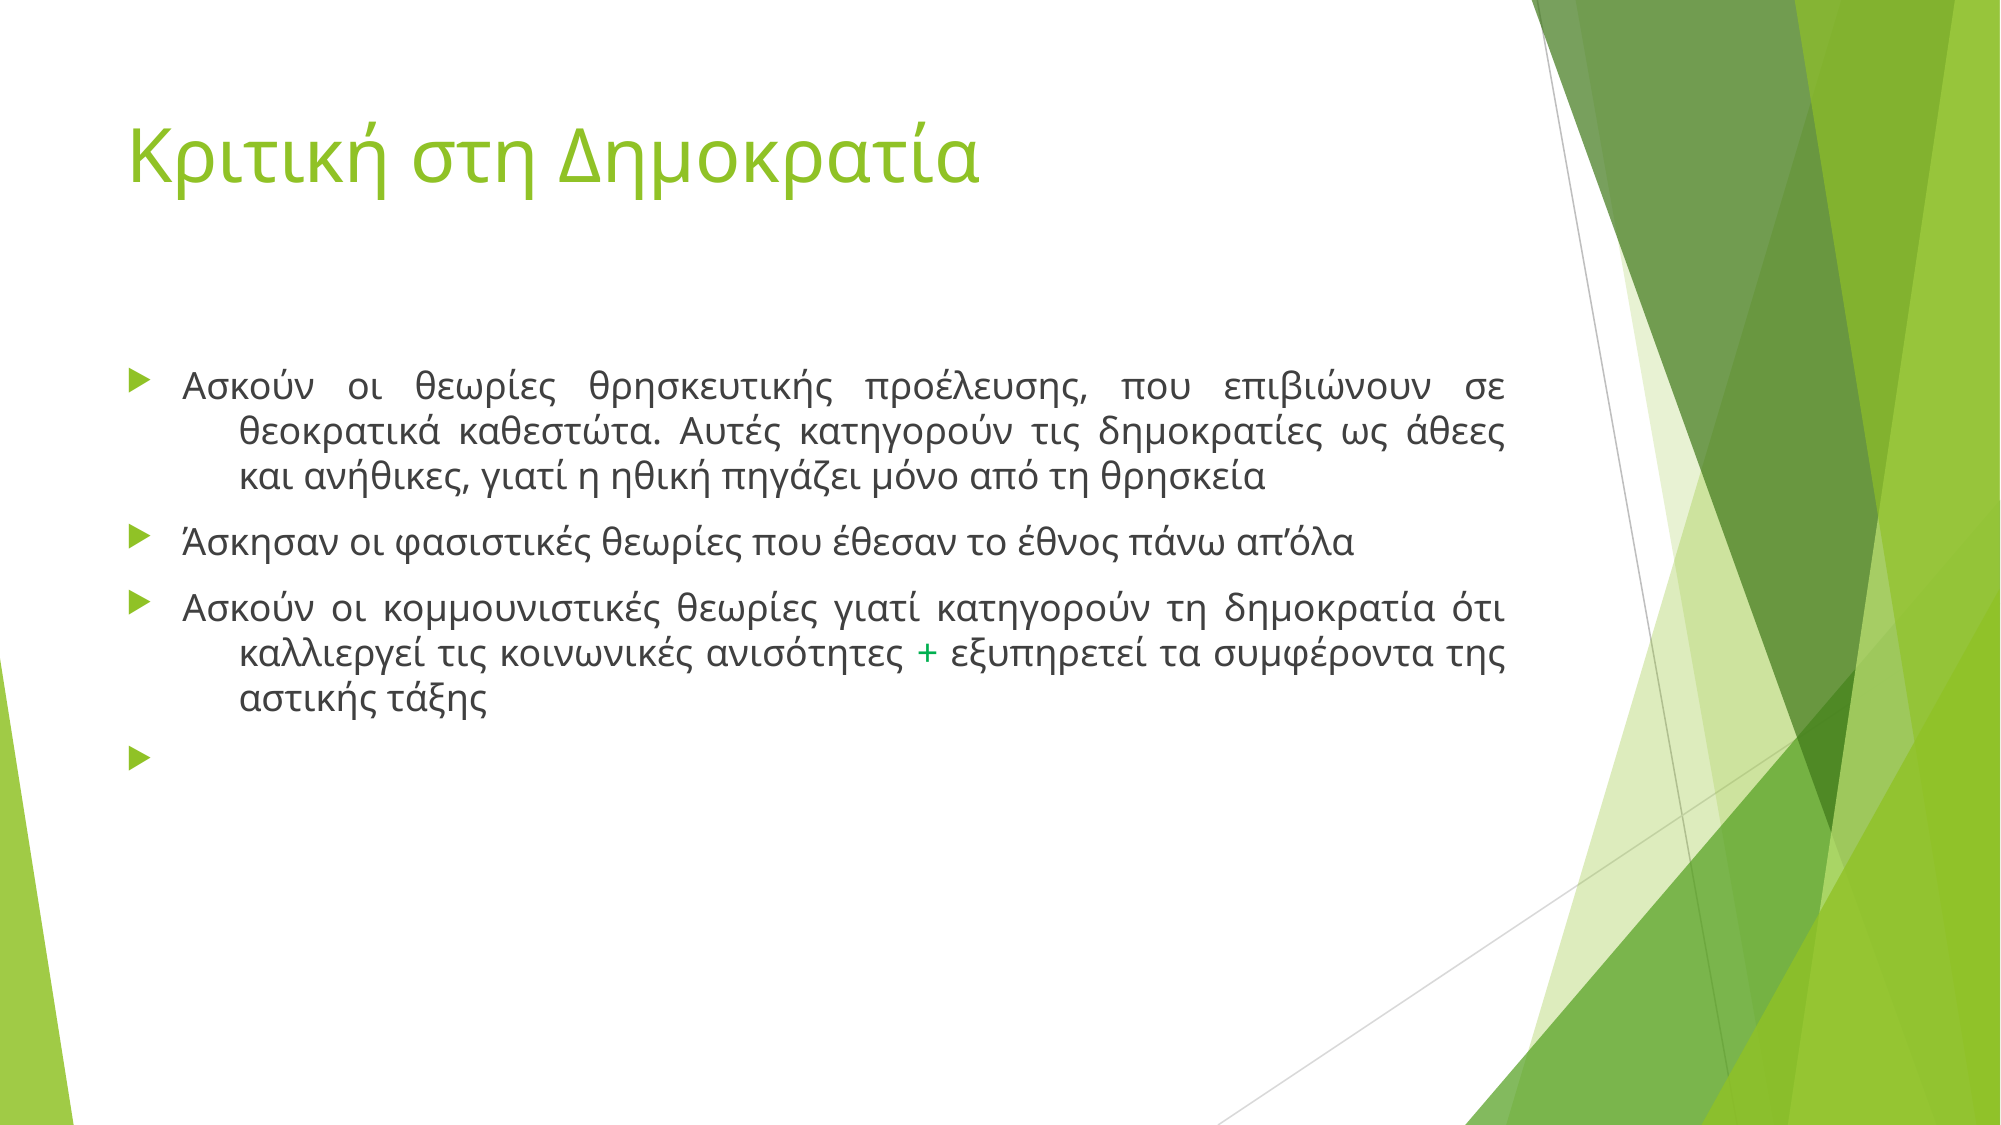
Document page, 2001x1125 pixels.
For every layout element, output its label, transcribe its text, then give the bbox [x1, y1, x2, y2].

list Ασκούν οι θεωρίες θρησκευτικής προέλευσης, που επιβιώνουν σε θεοκρατικά καθεστώτα. Αυτές κατηγορούν τις δημοκρατίες ως άθεες και ανήθικες, γιατί η ηθική πηγάζει μόνο από τη θρησκεία Άσκησαν οι φασιστικές θεωρίες που έθεσαν το έθνος πάνω απ’όλα Ασκούν οι κομμουνιστικές θεωρίες γιατί κατηγορούν τη δημοκρατία ότι καλλιεργεί τις κοινωνικές ανισότητες + εξυπηρετεί τα συμφέροντα της αστικής τάξης [111, 354, 1522, 992]
title Κριτική στη Δημοκρατία [111, 99, 1522, 317]
